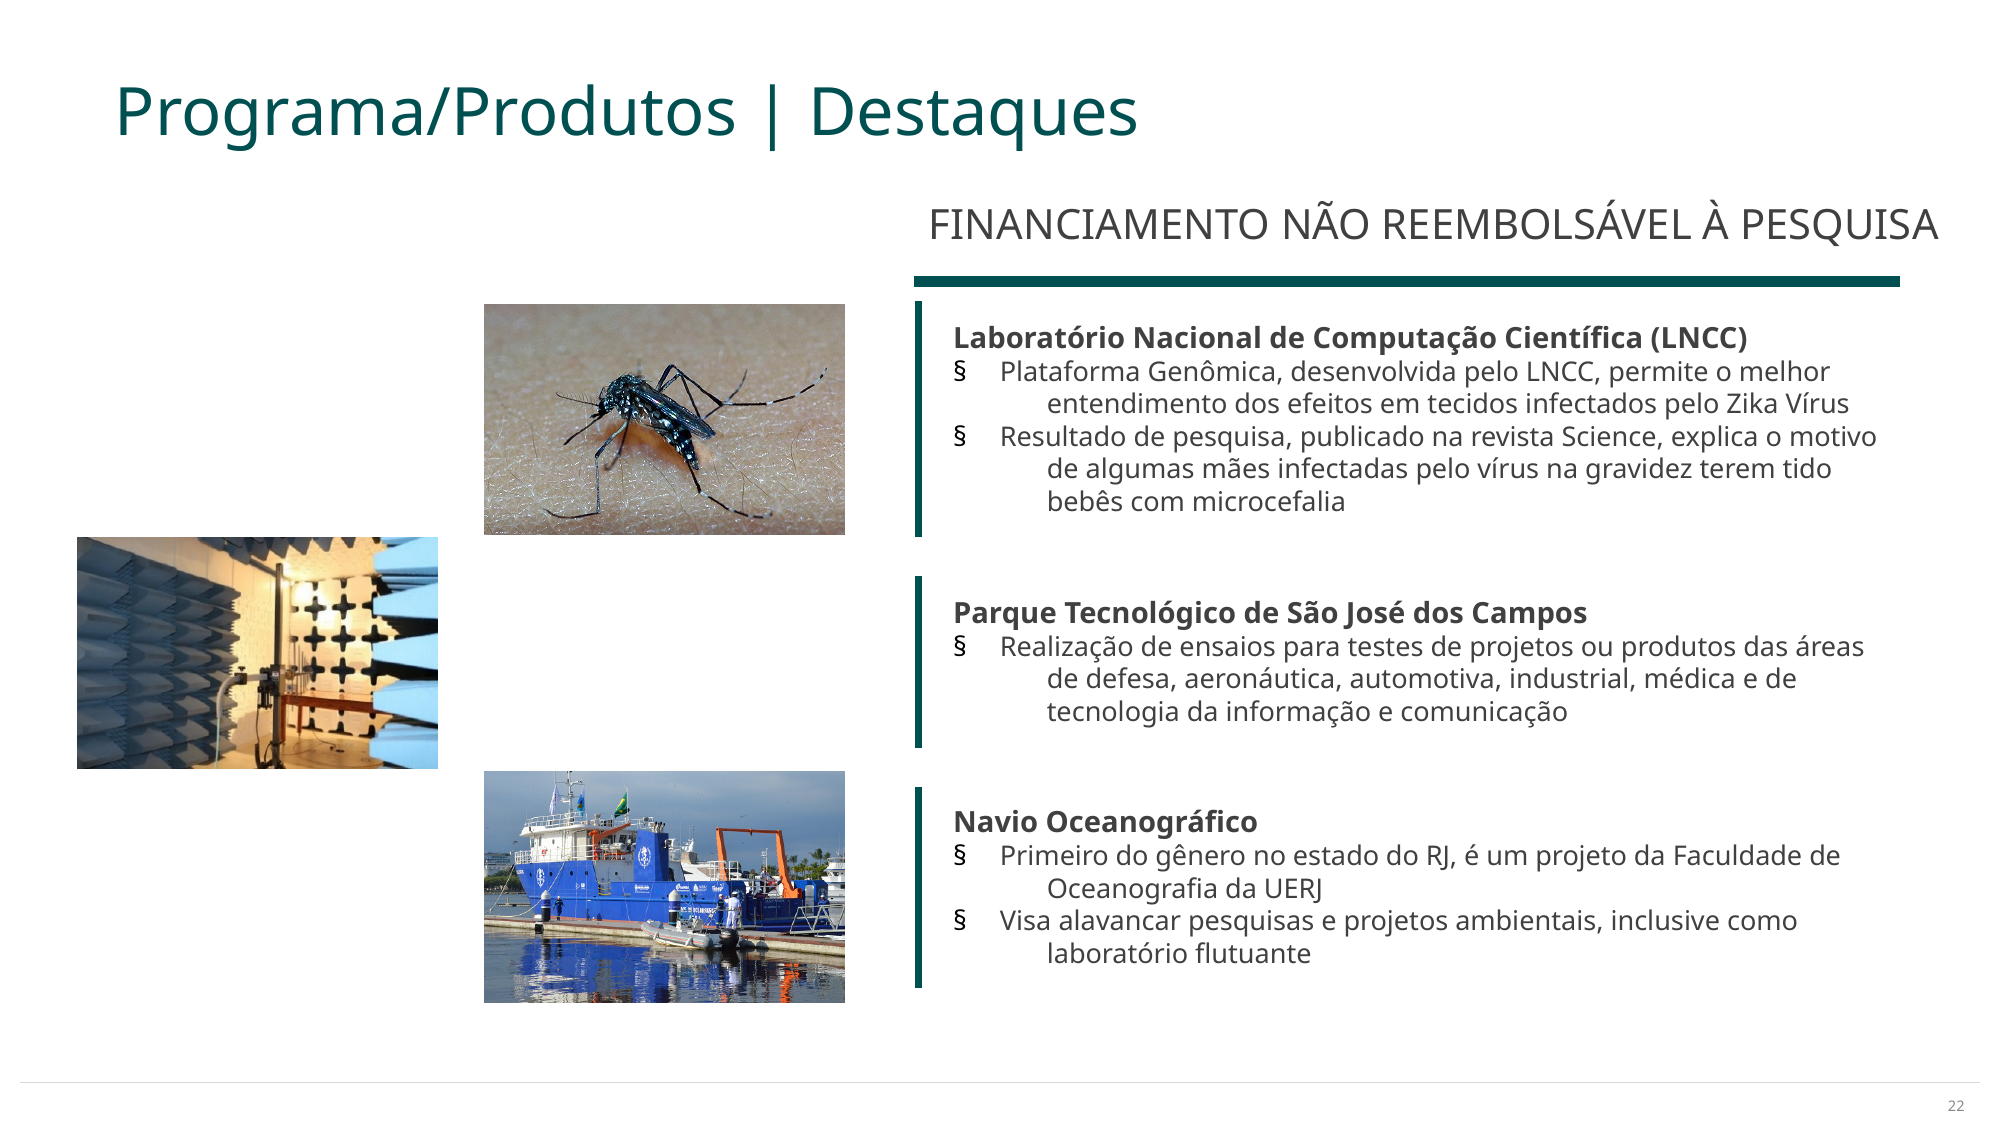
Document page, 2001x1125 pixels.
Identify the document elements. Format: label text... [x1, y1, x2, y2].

picture [484, 304, 845, 535]
text_box [915, 301, 922, 537]
title Programa/Produtos | Destaques [99, 45, 1900, 173]
text_box FINANCIAMENTO NÃO REEMBOLSÁVEL À PESQUISA [913, 190, 2000, 257]
picture [77, 538, 438, 769]
text_box Laboratório Nacional de Computação Científica (LNCC) Plataforma Genômica, desenvolvida pelo LNCC, permite o melhor entendimento dos efeitos em tecidos infectados pelo Zika Vírus Resultado de pesquisa, publicado na revista Science, explica o motivo de algumas mães infectadas pelo vírus na gravidez terem tido bebês com microcefalia [938, 311, 1898, 527]
text_box [914, 276, 1900, 287]
text_box [915, 787, 922, 988]
text_box [915, 576, 922, 748]
text_box Navio Oceanográfico Primeiro do gênero no estado do RJ, é um projeto da Faculdade de Oceanografia da UERJ Visa alavancar pesquisas e projetos ambientais, inclusive como laboratório flutuante [938, 796, 1898, 979]
text_box Parque Tecnológico de São José dos Campos Realização de ensaios para testes de projetos ou produtos das áreas de defesa, aeronáutica, automotiva, industrial, médica e de tecnologia da informação e comunicação [938, 586, 1898, 736]
picture [484, 771, 845, 1003]
